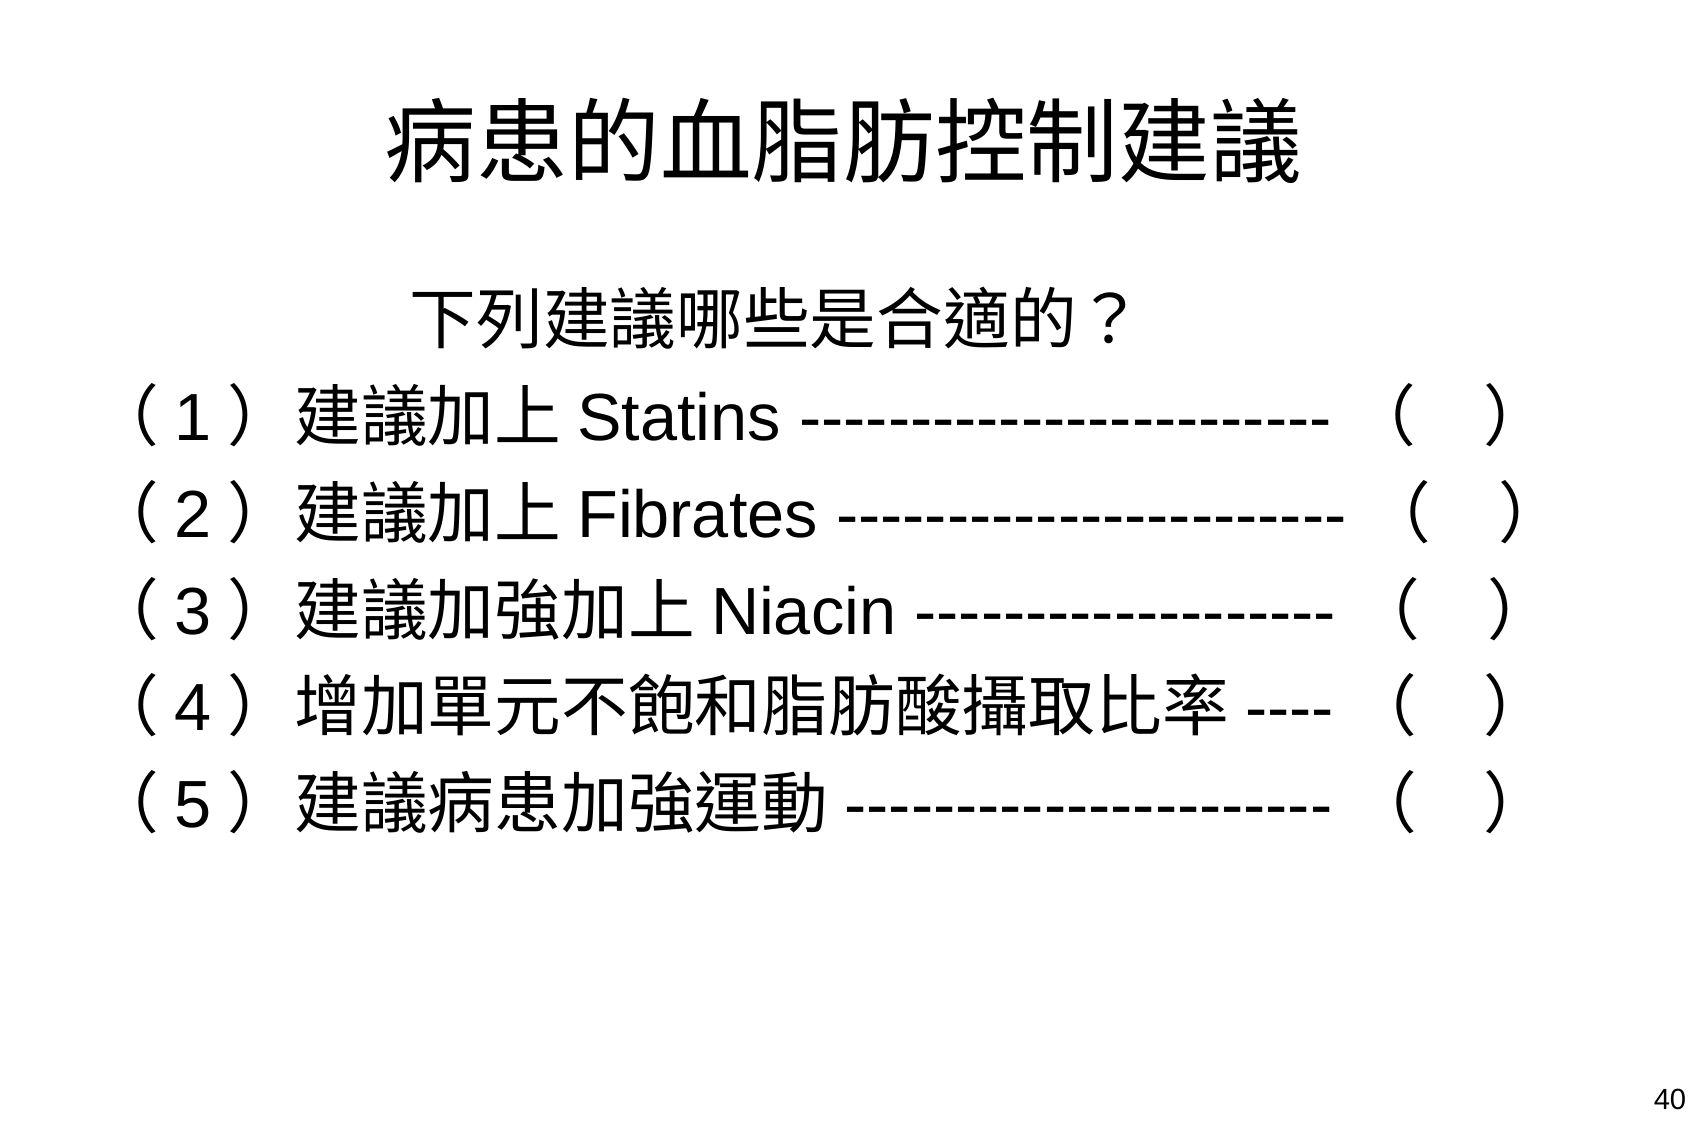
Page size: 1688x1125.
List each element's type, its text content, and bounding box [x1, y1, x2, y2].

title 病患的血脂肪控制建議 [84, 45, 1604, 233]
list 下列建議哪些是合適的？ （1）建議加上Statins ------------------------（ ） （2）建議加上Fibrates -----------------------（ ） （3）建議加強加上Niacin -------------------（ ） （4）增加單元不飽和脂肪酸攝取比率----（ ） （5）建議病患加強運動----------------------（ ） [84, 262, 1604, 1005]
